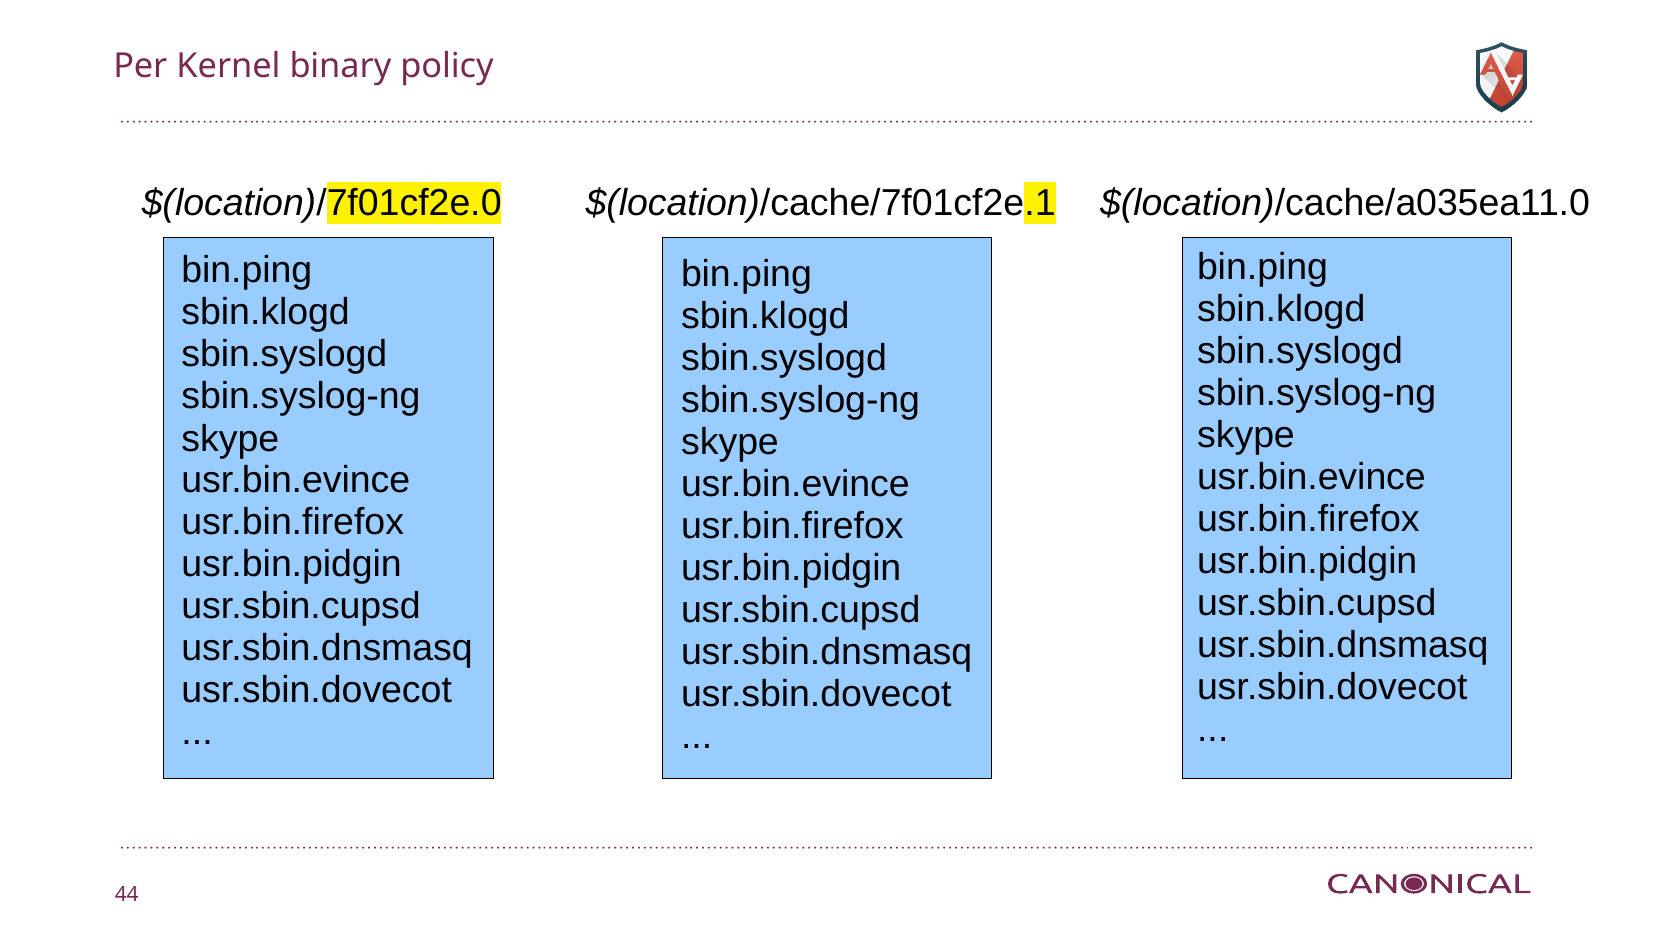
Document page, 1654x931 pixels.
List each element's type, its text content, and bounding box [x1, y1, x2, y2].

text_box bin.ping sbin.klogd sbin.syslogd sbin.syslog-ng skype usr.bin.evince usr.bin.firefox usr.bin.pidgin usr.sbin.cupsd usr.sbin.dnsmasq usr.sbin.dovecot ... [1182, 237, 1504, 799]
text_box bin.ping sbin.klogd sbin.syslogd sbin.syslog-ng skype usr.bin.evince usr.bin.firefox usr.bin.pidgin usr.sbin.cupsd usr.sbin.dnsmasq usr.sbin.dovecot ... [666, 245, 988, 806]
text_box $(location)/cache/7f01cf2e.1 [570, 174, 1071, 232]
text_box $(location)/7f01cf2e.0 [127, 174, 517, 232]
text_box bin.ping sbin.klogd sbin.syslogd sbin.syslog-ng skype usr.bin.evince usr.bin.firefox usr.bin.pidgin usr.sbin.cupsd usr.sbin.dnsmasq usr.sbin.dovecot ... [166, 241, 488, 803]
picture [111, 33, 1546, 124]
text_box [662, 237, 992, 779]
title Per Kernel binary policy [113, 48, 1382, 81]
text_box [1504, 237, 1512, 779]
picture [111, 845, 1533, 851]
text_box [163, 237, 494, 779]
text_box $(location)/cache/a035ea11.0 [1085, 173, 1608, 231]
